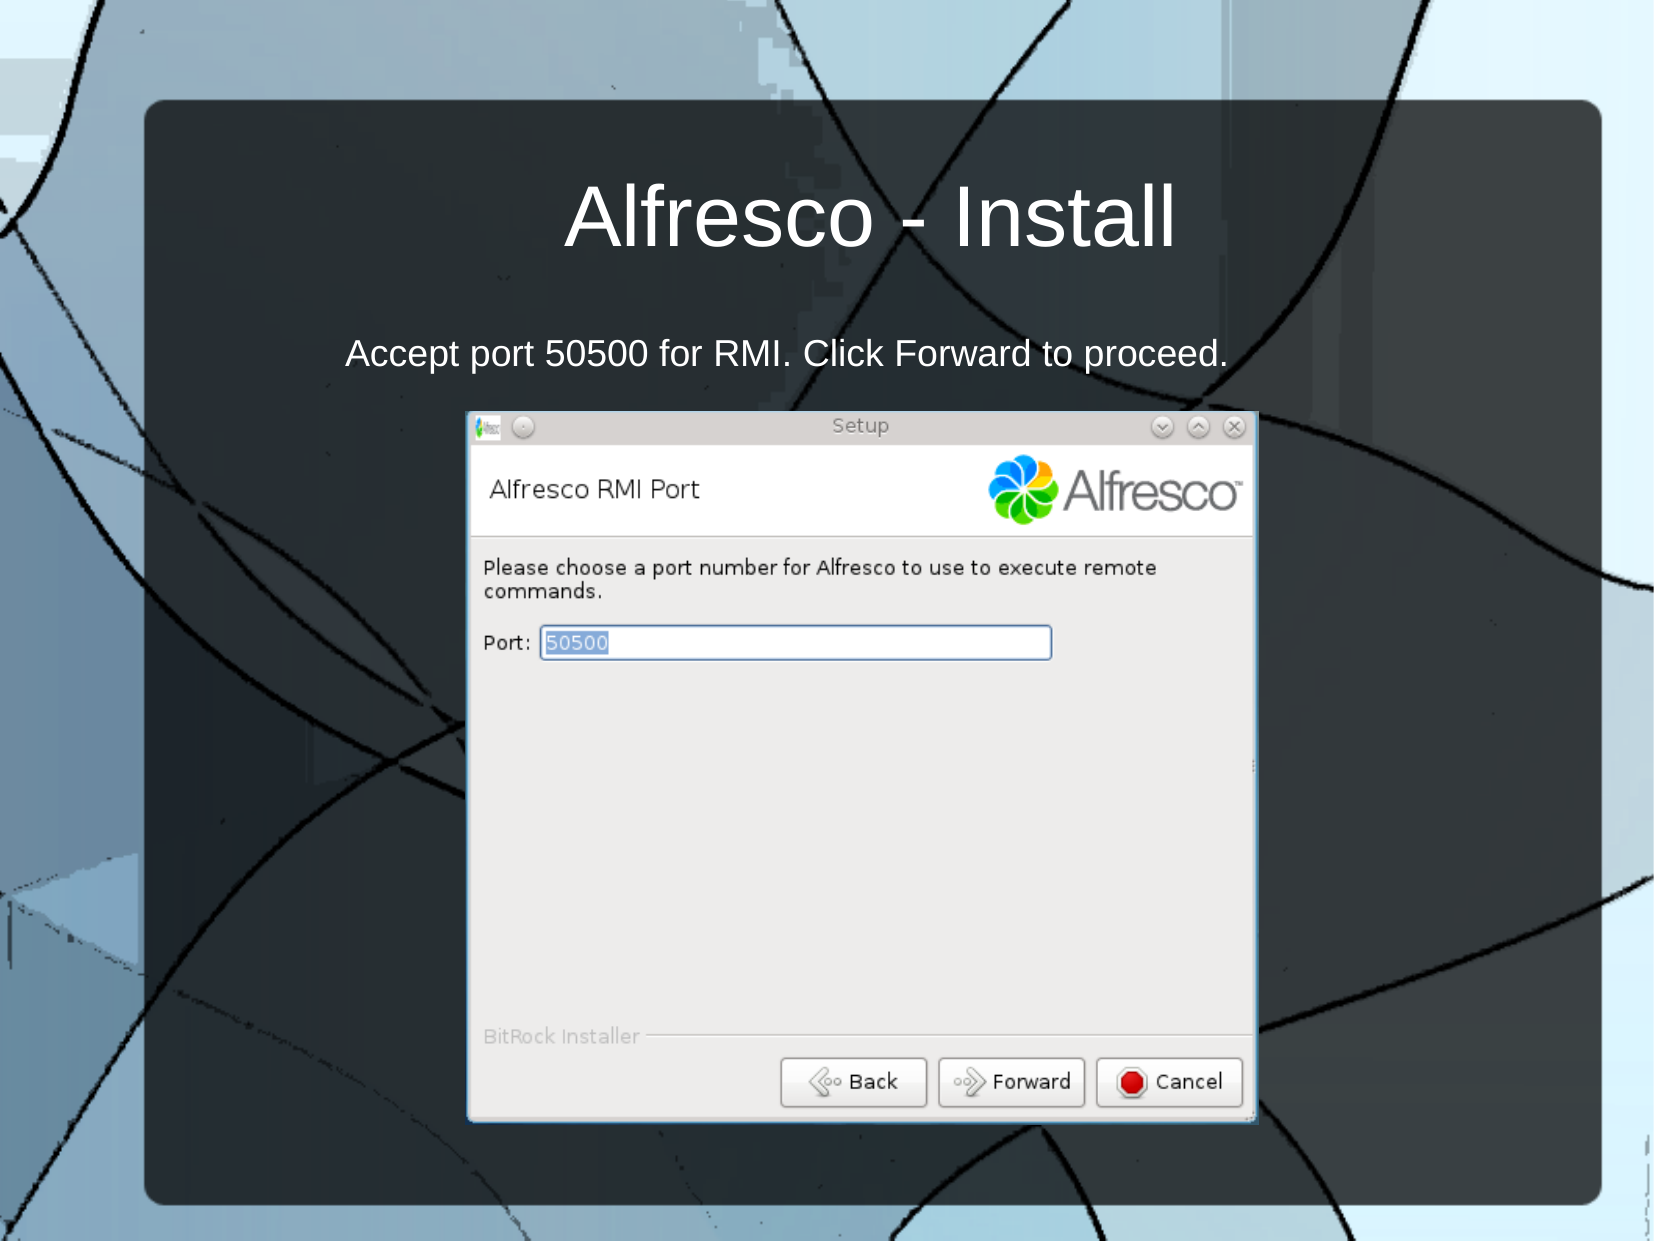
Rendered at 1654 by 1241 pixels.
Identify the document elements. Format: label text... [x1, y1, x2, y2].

text_box Accept port 50500 for RMI. Click Forward to proceed. [330, 325, 1516, 595]
title Alfresco - Install [159, 108, 1583, 325]
picture [0, 0, 1654, 1241]
